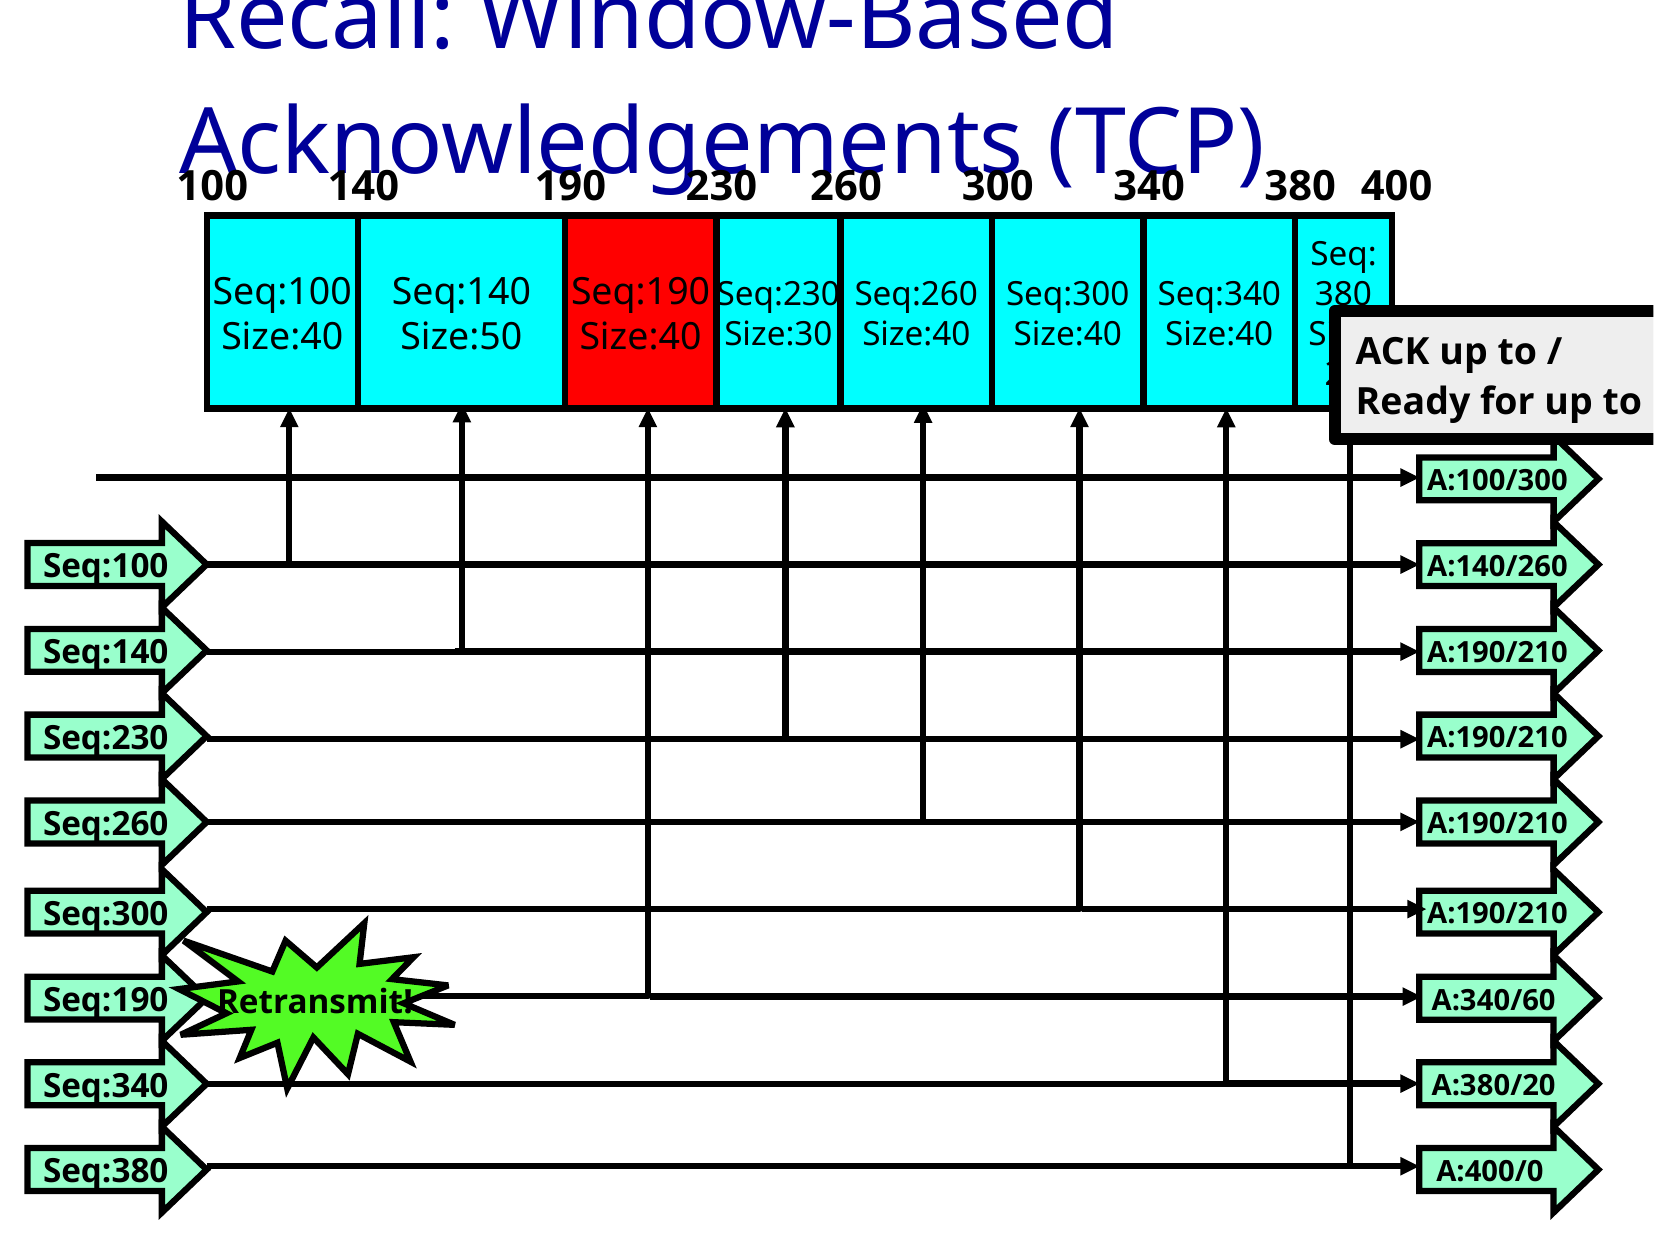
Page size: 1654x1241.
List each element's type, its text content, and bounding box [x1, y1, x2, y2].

text_box Seq:300 Size:40 [992, 215, 1143, 409]
text_box Seq:100 [27, 521, 207, 607]
text_box 230 [633, 151, 757, 217]
text_box Seq:260 [27, 779, 207, 865]
text_box A:380/20 [1419, 1040, 1599, 1127]
text_box A:400/0 [1419, 1126, 1599, 1213]
text_box Seq:340 Size:40 [1143, 215, 1295, 409]
text_box Seq:230 [27, 694, 207, 779]
text_box 380 [1295, 187, 1304, 196]
text_box A:100/300 [1419, 445, 1599, 522]
text_box Retransmit! [179, 923, 455, 1089]
text_box Seq:100 Size:40 [206, 215, 358, 409]
text_box Seq:140 [27, 607, 207, 694]
text_box Seq:140 Size:50 [358, 215, 565, 409]
text_box 400 [1308, 151, 1486, 217]
text_box 260 [757, 151, 909, 217]
text_box Seq: 380 Size: 20 [1295, 215, 1392, 409]
text_box Seq:260 Size:40 [840, 215, 992, 409]
text_box Seq:190 [27, 955, 203, 1040]
text_box A:190/210 [1419, 869, 1599, 955]
text_box 380 [1212, 151, 1308, 217]
text_box A:190/210 [1419, 779, 1599, 865]
text_box A:190/210 [1419, 607, 1599, 694]
text_box A:140/260 [1419, 521, 1599, 607]
text_box A:190/210 [1419, 694, 1599, 779]
text_box Seq:230 Size:30 [716, 217, 840, 409]
title Recall: Window-Based Acknowledgements (TCP) [179, 0, 1475, 178]
text_box ACK up to / Ready for up to [1335, 310, 1654, 421]
text_box Seq:340 [27, 1040, 207, 1126]
text_box 140 [275, 151, 452, 217]
text_box 300 [909, 151, 1061, 217]
text_box Seq:380 [27, 1126, 207, 1213]
text_box A:340/60 [1419, 955, 1599, 1041]
text_box 190 [482, 151, 633, 217]
text_box 340 [1061, 151, 1212, 217]
text_box 100 [124, 151, 275, 217]
text_box Seq:300 [27, 869, 207, 955]
text_box Seq:190 Size:40 [565, 217, 716, 409]
